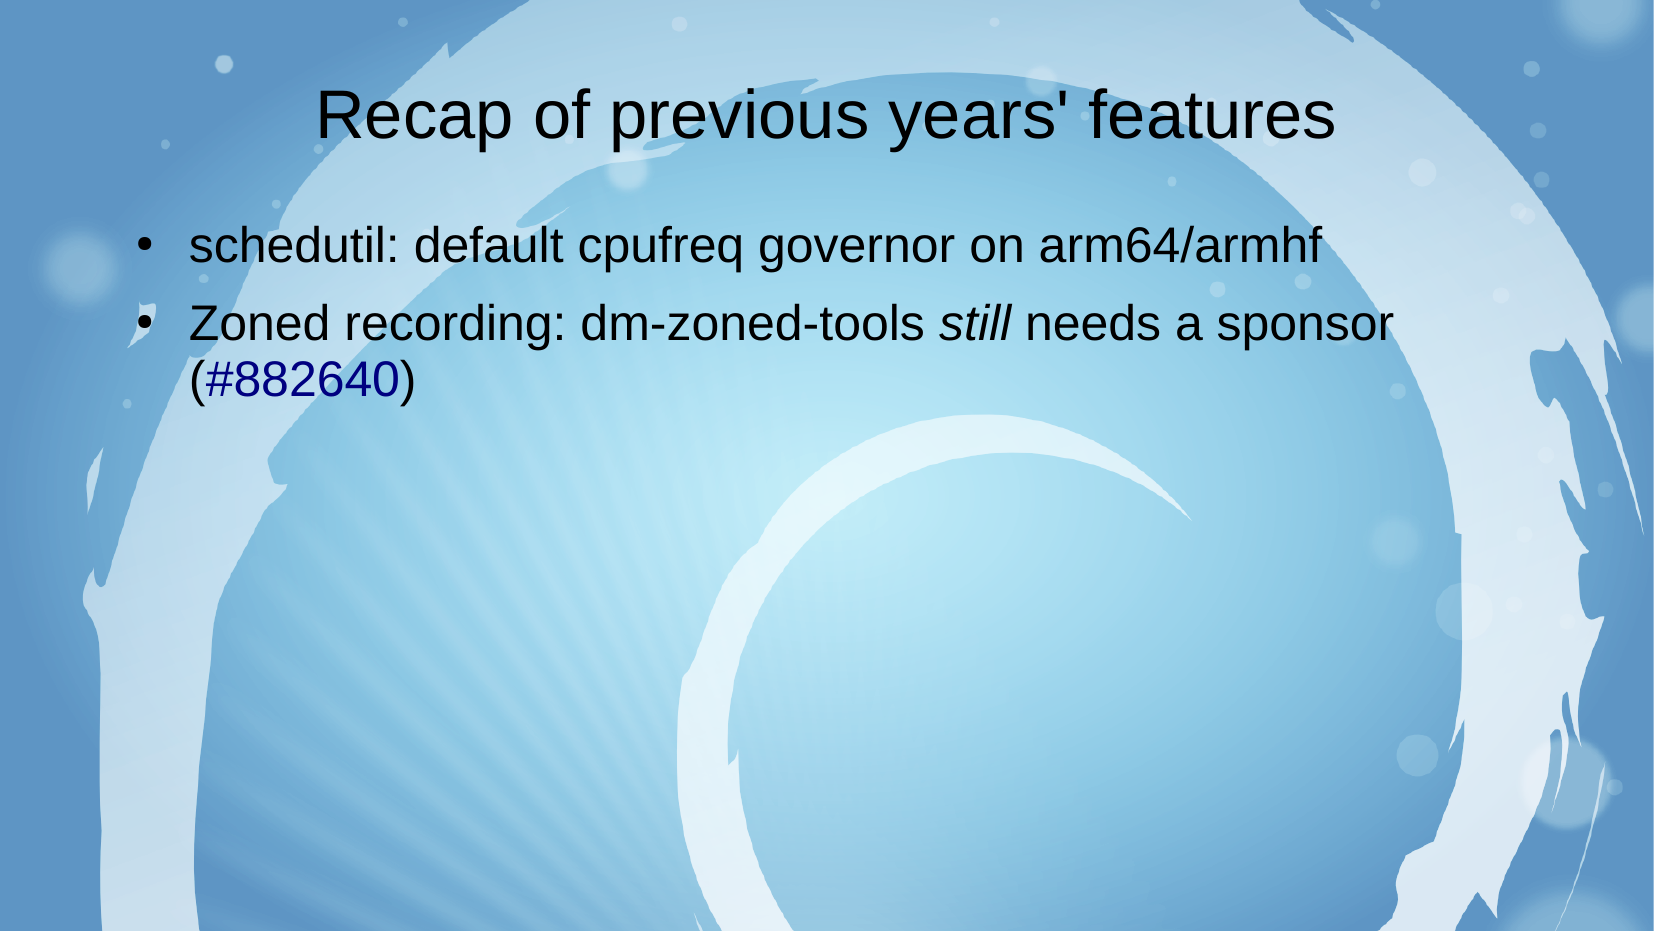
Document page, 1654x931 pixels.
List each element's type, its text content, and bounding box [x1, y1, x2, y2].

title Recap of previous years' features [118, 37, 1536, 193]
picture [0, 0, 1654, 931]
list schedutil: default cpufreq governor on arm64/armhf Zoned recording: dm-zoned-tools still needs a sponsor (#882640) [118, 217, 1536, 832]
